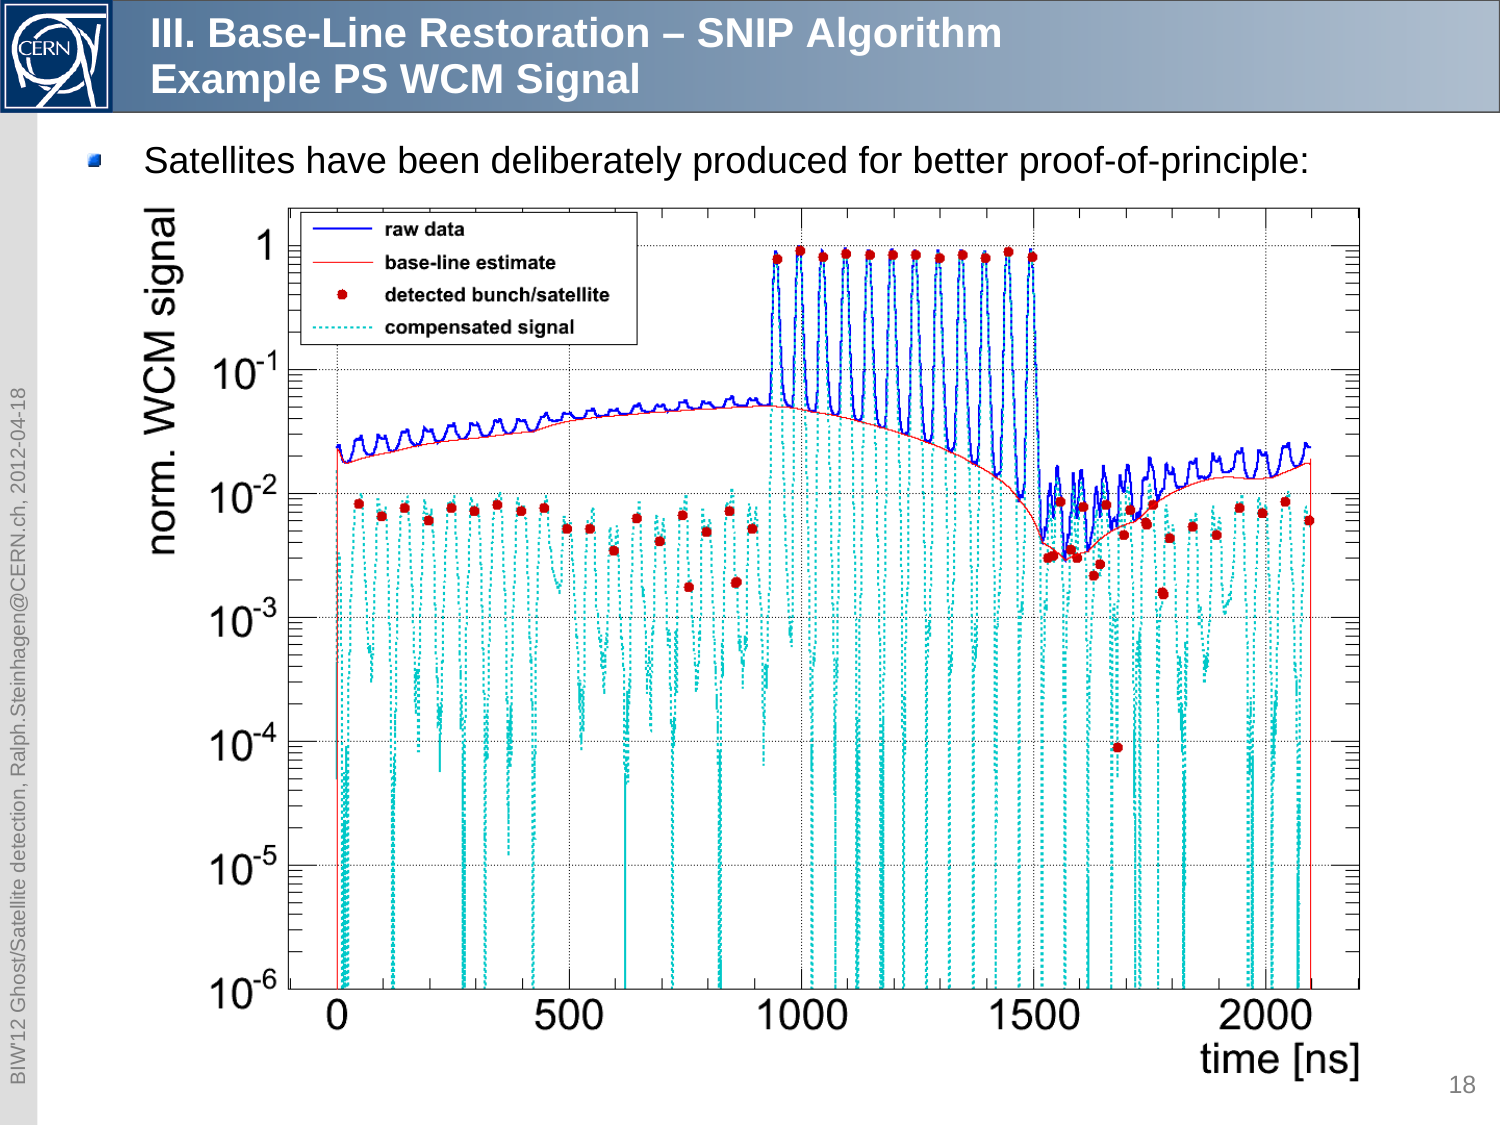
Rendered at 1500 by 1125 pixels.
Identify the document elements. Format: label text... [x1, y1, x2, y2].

picture [0, 0, 113, 113]
list Satellites have been deliberately produced for better proof-of-principle: [87, 137, 1438, 1030]
title III. Base-Line Restoration – SNIP Algorithm Example PS WCM Signal [150, 0, 1201, 113]
picture [139, 190, 1384, 1098]
